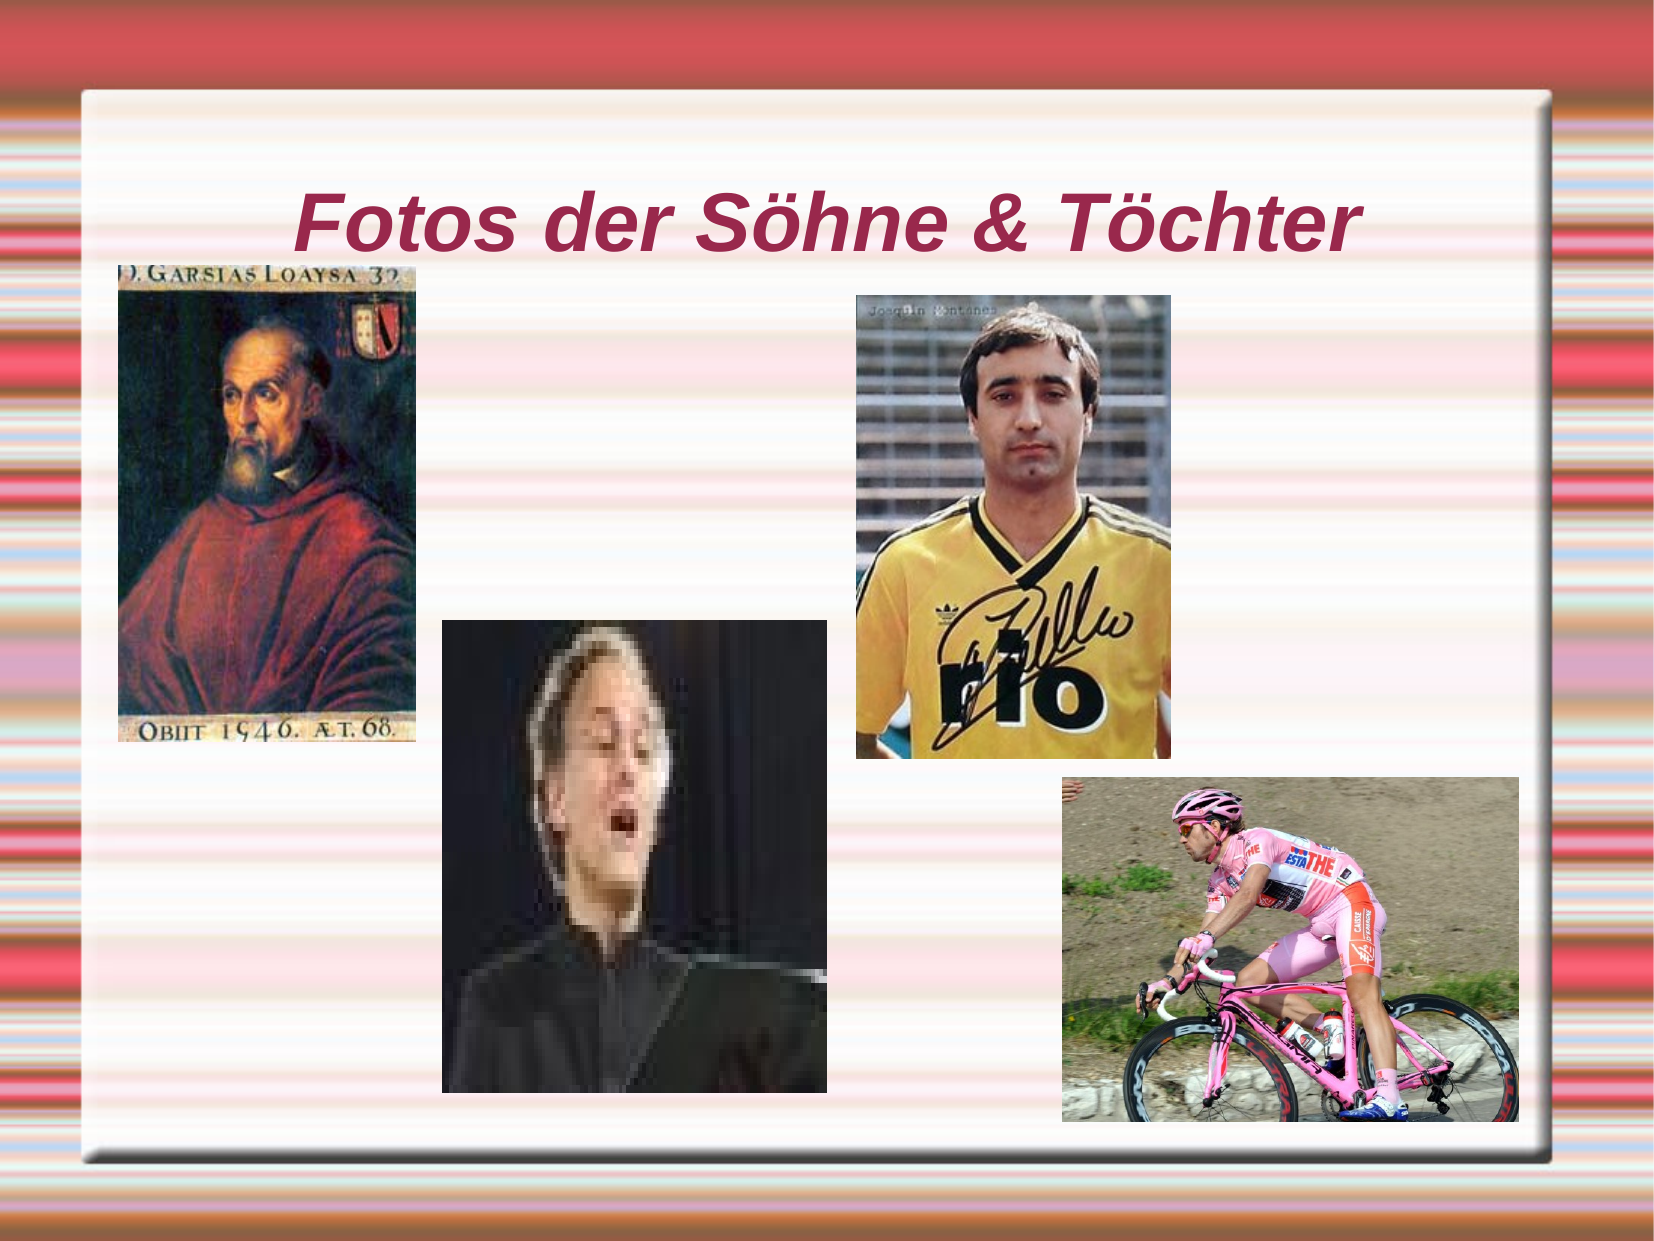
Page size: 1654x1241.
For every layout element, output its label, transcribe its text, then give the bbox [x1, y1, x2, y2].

picture [856, 295, 1171, 759]
picture [1062, 777, 1519, 1123]
picture [442, 620, 827, 1093]
title Fotos der Söhne & Töchter [121, 114, 1534, 322]
picture [118, 265, 416, 742]
